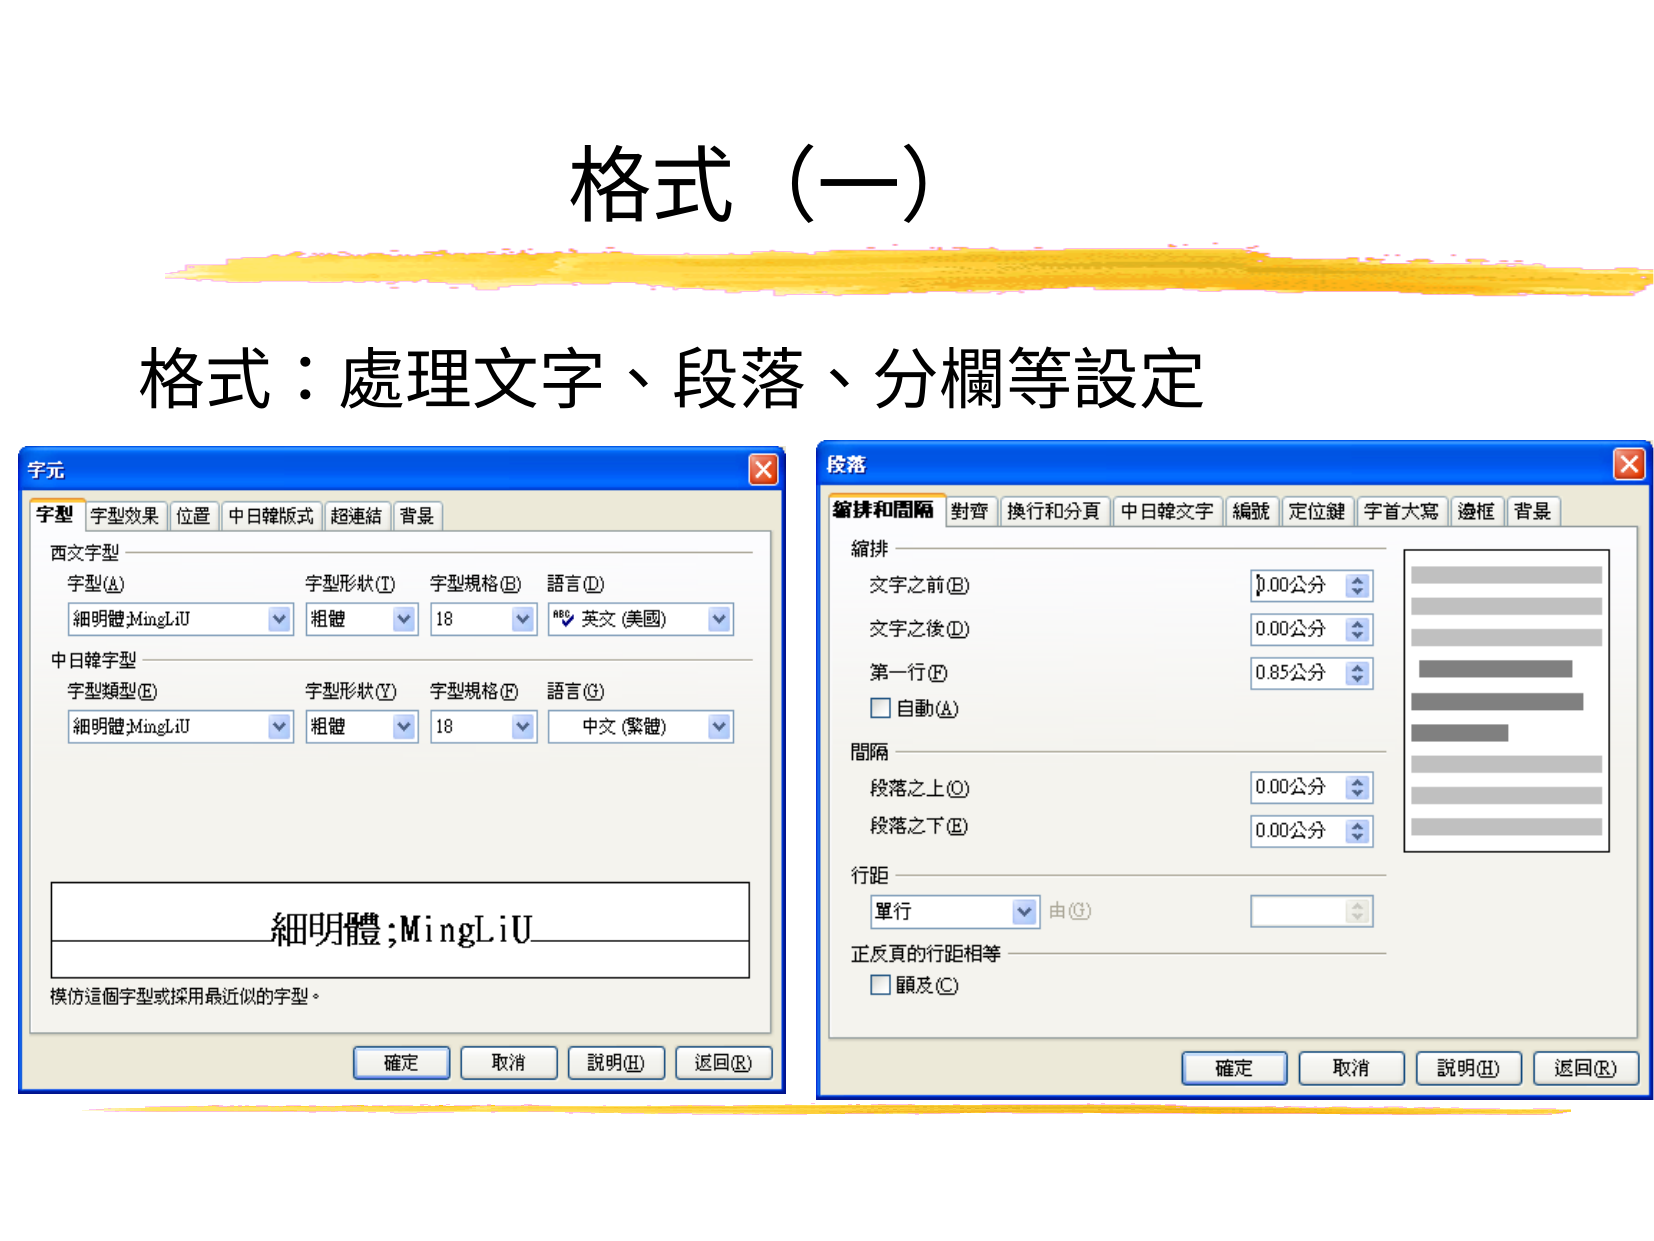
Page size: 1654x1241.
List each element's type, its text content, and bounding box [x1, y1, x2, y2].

list 格式：處理文字、段落、分欄等設定 [124, 316, 1530, 1061]
picture [18, 446, 786, 1094]
picture [165, 237, 1654, 308]
picture [82, 1102, 1571, 1117]
picture [816, 440, 1654, 1100]
title 格式（一） [73, 41, 1479, 249]
